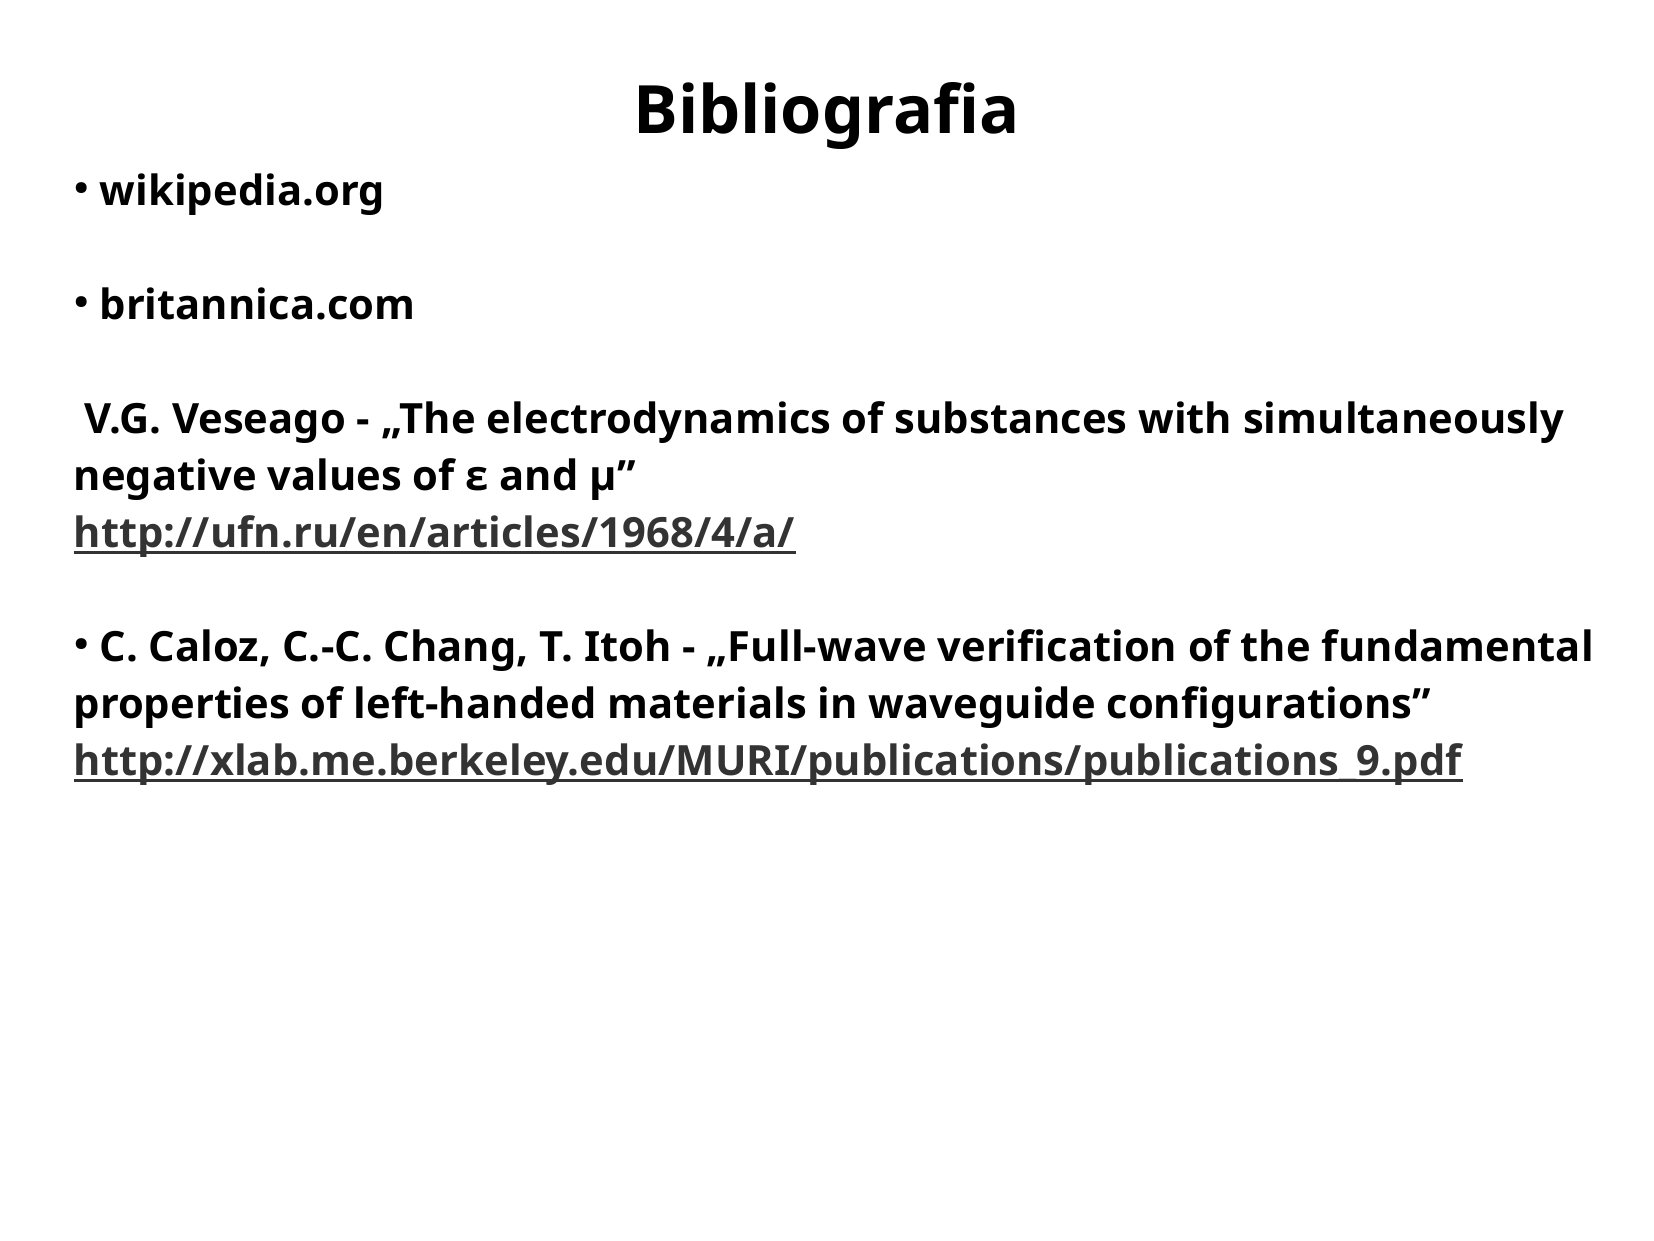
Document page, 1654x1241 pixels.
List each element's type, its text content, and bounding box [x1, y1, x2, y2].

title Bibliografia [82, 56, 1571, 153]
text_box wikipedia.org britannica.com V.G. Veseago - „The electrodynamics of substances with simultaneously negative values of ε and μ” http://ufn.ru/en/articles/1968/4/a/ C. Caloz, C.-C. Chang, T. Itoh - „Full-wave verification of the fundamental properties of left-handed materials in waveguide configurations” http://xlab.me.berkeley.edu/MURI/publications/publications_9.pdf [59, 153, 1625, 1188]
